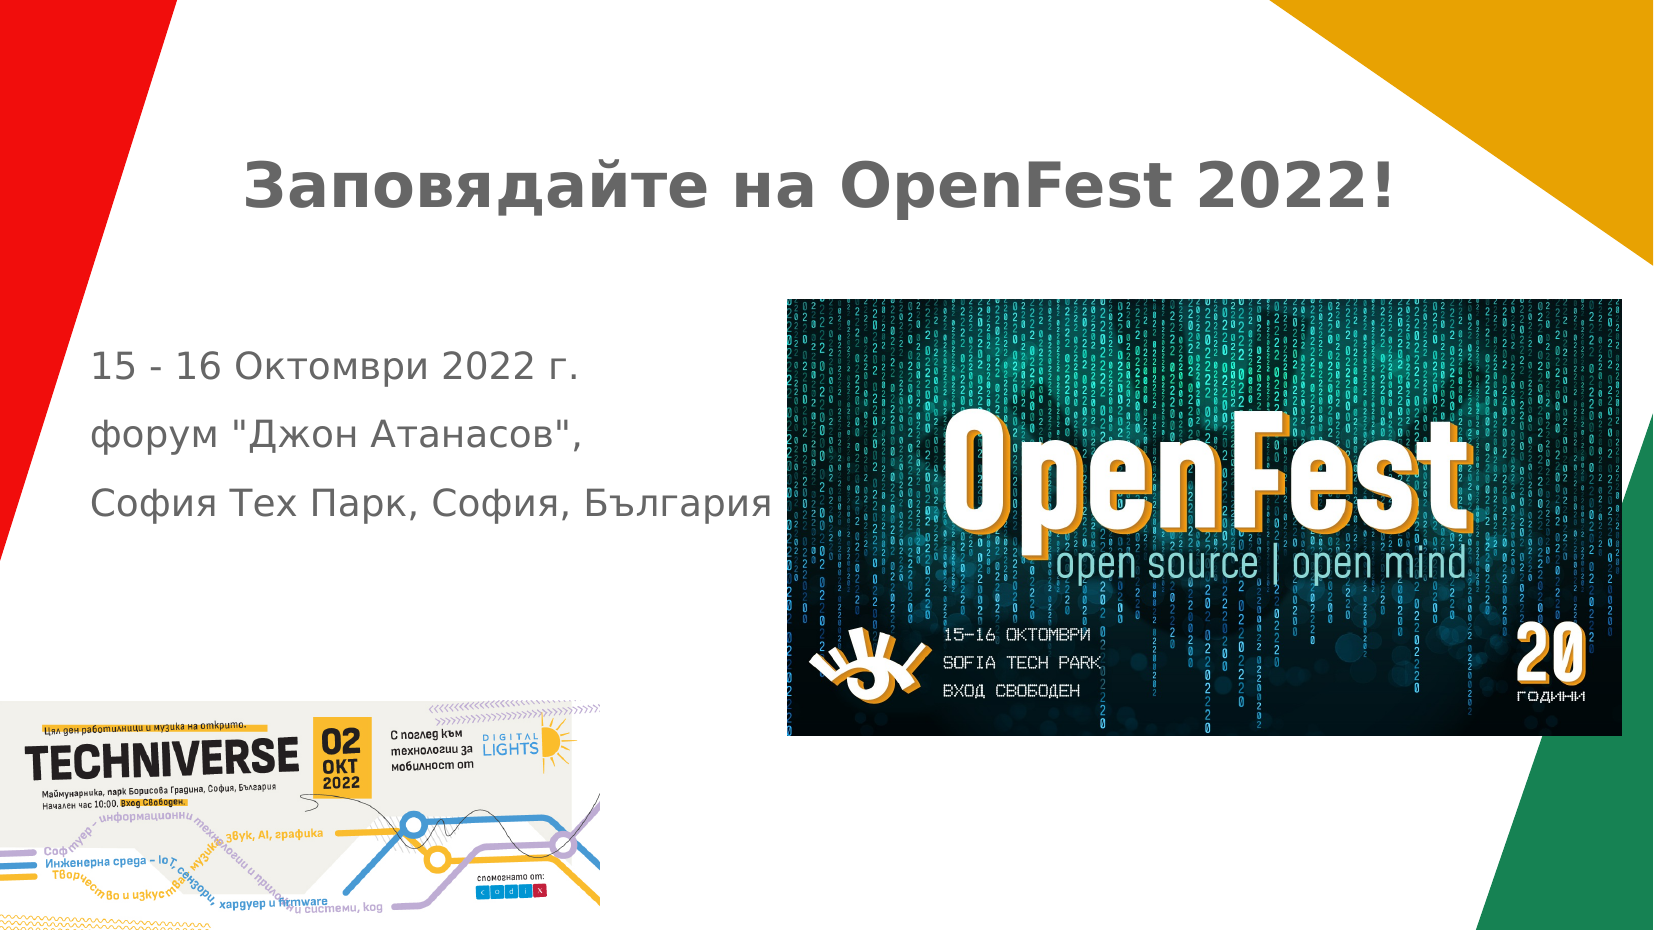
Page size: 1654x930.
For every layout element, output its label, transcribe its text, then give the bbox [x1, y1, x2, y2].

title Заповядайте на OpenFest 2022! [112, 112, 1530, 261]
picture [0, 700, 600, 930]
text_box 15 - 16 Oктомври 2022 г. форум "Джон Атанасов", София Тех Парк, София, България [75, 337, 787, 638]
picture [787, 299, 1622, 736]
